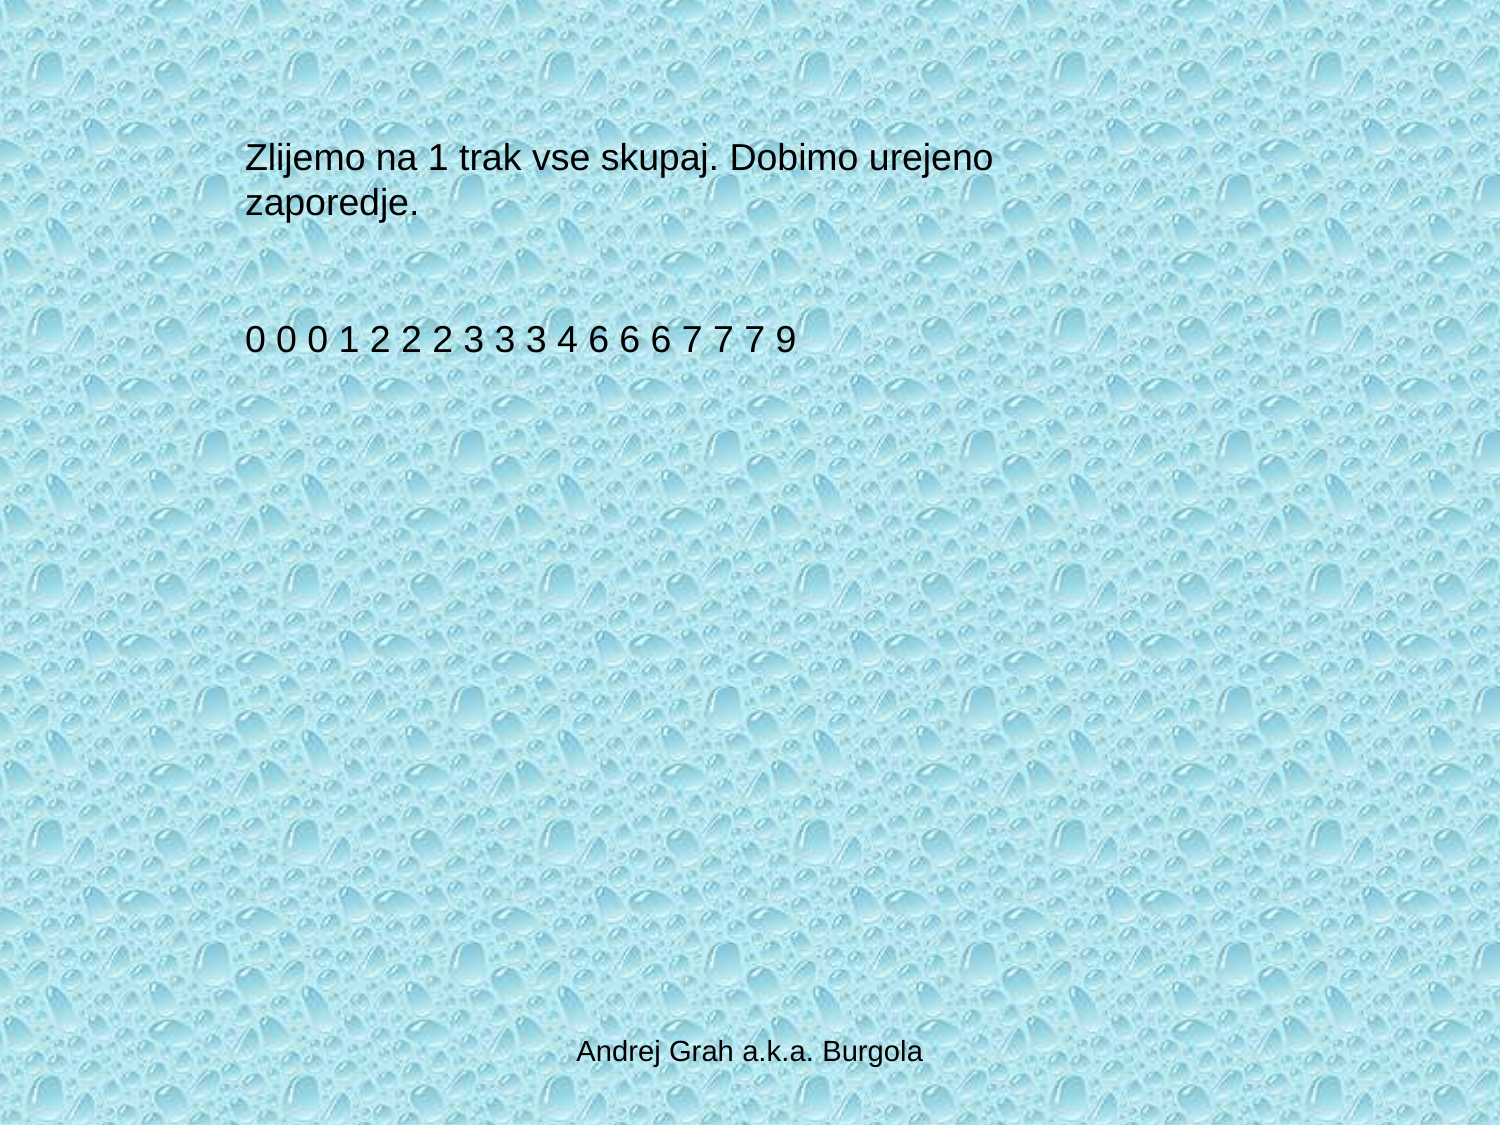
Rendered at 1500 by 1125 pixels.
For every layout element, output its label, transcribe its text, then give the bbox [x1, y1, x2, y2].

text_box Zlijemo na 1 trak vse skupaj. Dobimo urejeno zaporedje. 0 0 0 1 2 2 2 3 3 3 4 6 6 6 7 7 7 9 [230, 125, 1176, 437]
picture [0, 0, 1500, 1125]
text_box Andrej Grah a.k.a. Burgola [512, 1024, 988, 1103]
